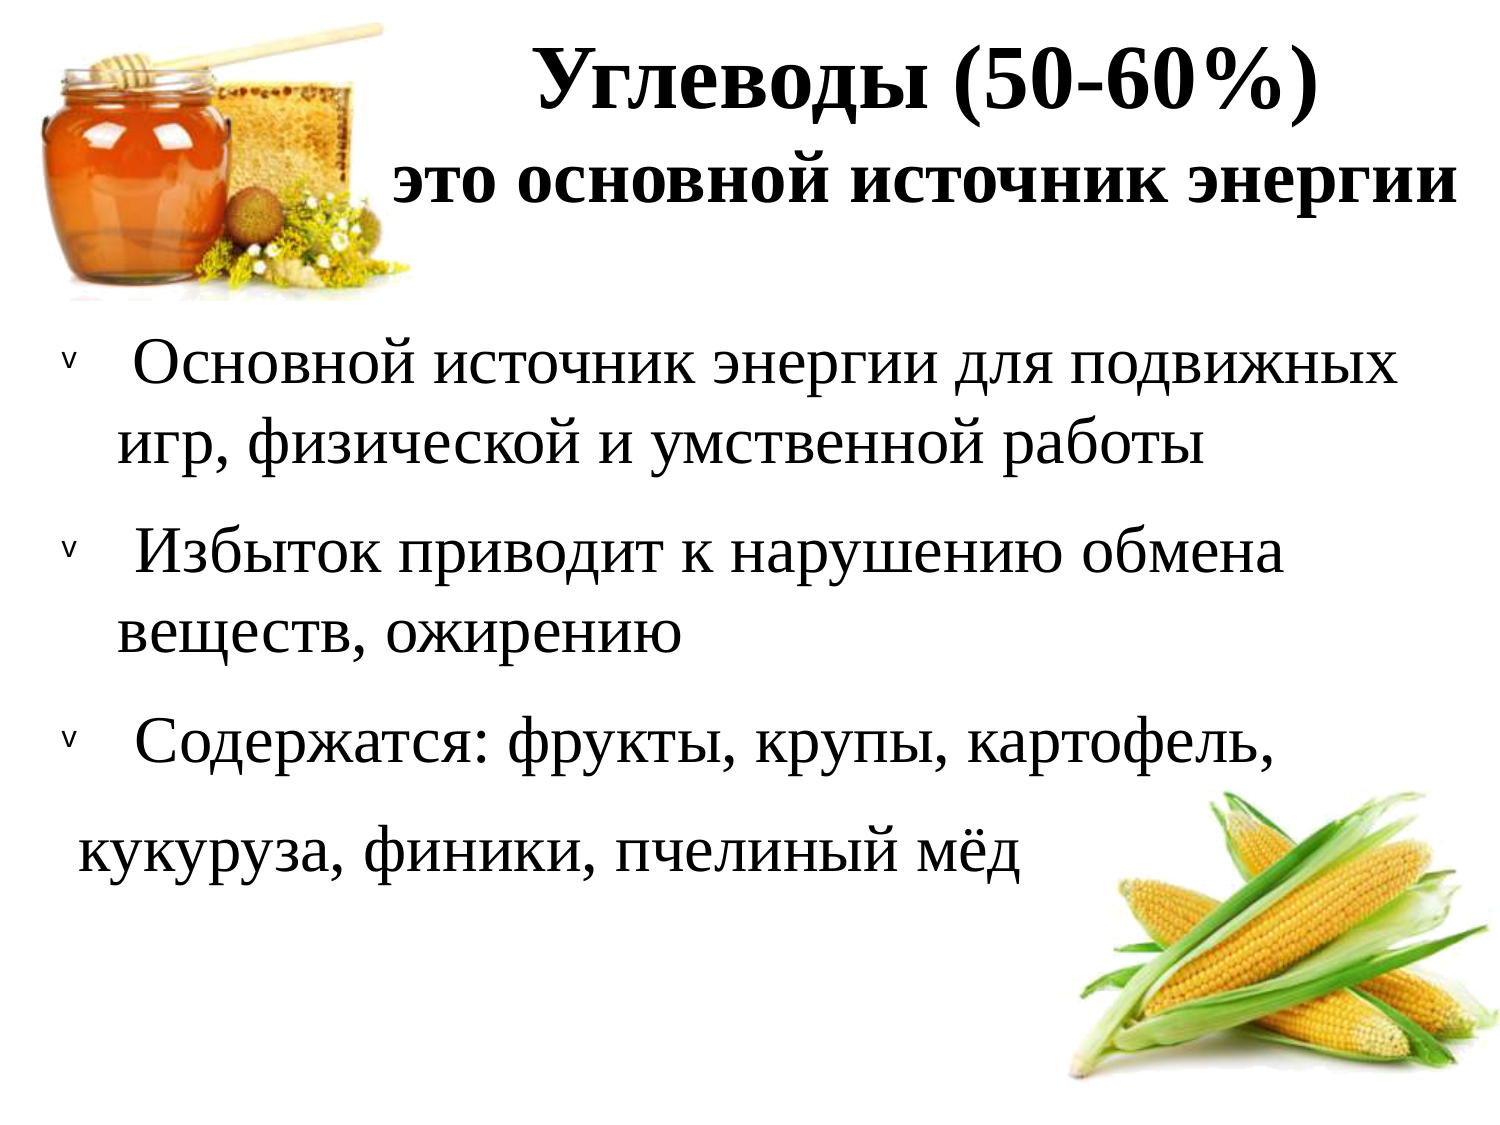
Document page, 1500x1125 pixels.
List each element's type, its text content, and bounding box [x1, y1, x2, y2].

picture [1066, 790, 1500, 1086]
title Углеводы (50-60%) это основной источник энергии [417, 9, 1500, 282]
picture [35, 0, 417, 301]
list Основной источник энергии для подвижных игр, физической и умственной работы Избыток приводит к нарушению обмена веществ, ожирению Содержатся: фрукты, крупы, картофель, кукуруза, финики, пчелиный мёд [46, 309, 1500, 1125]
